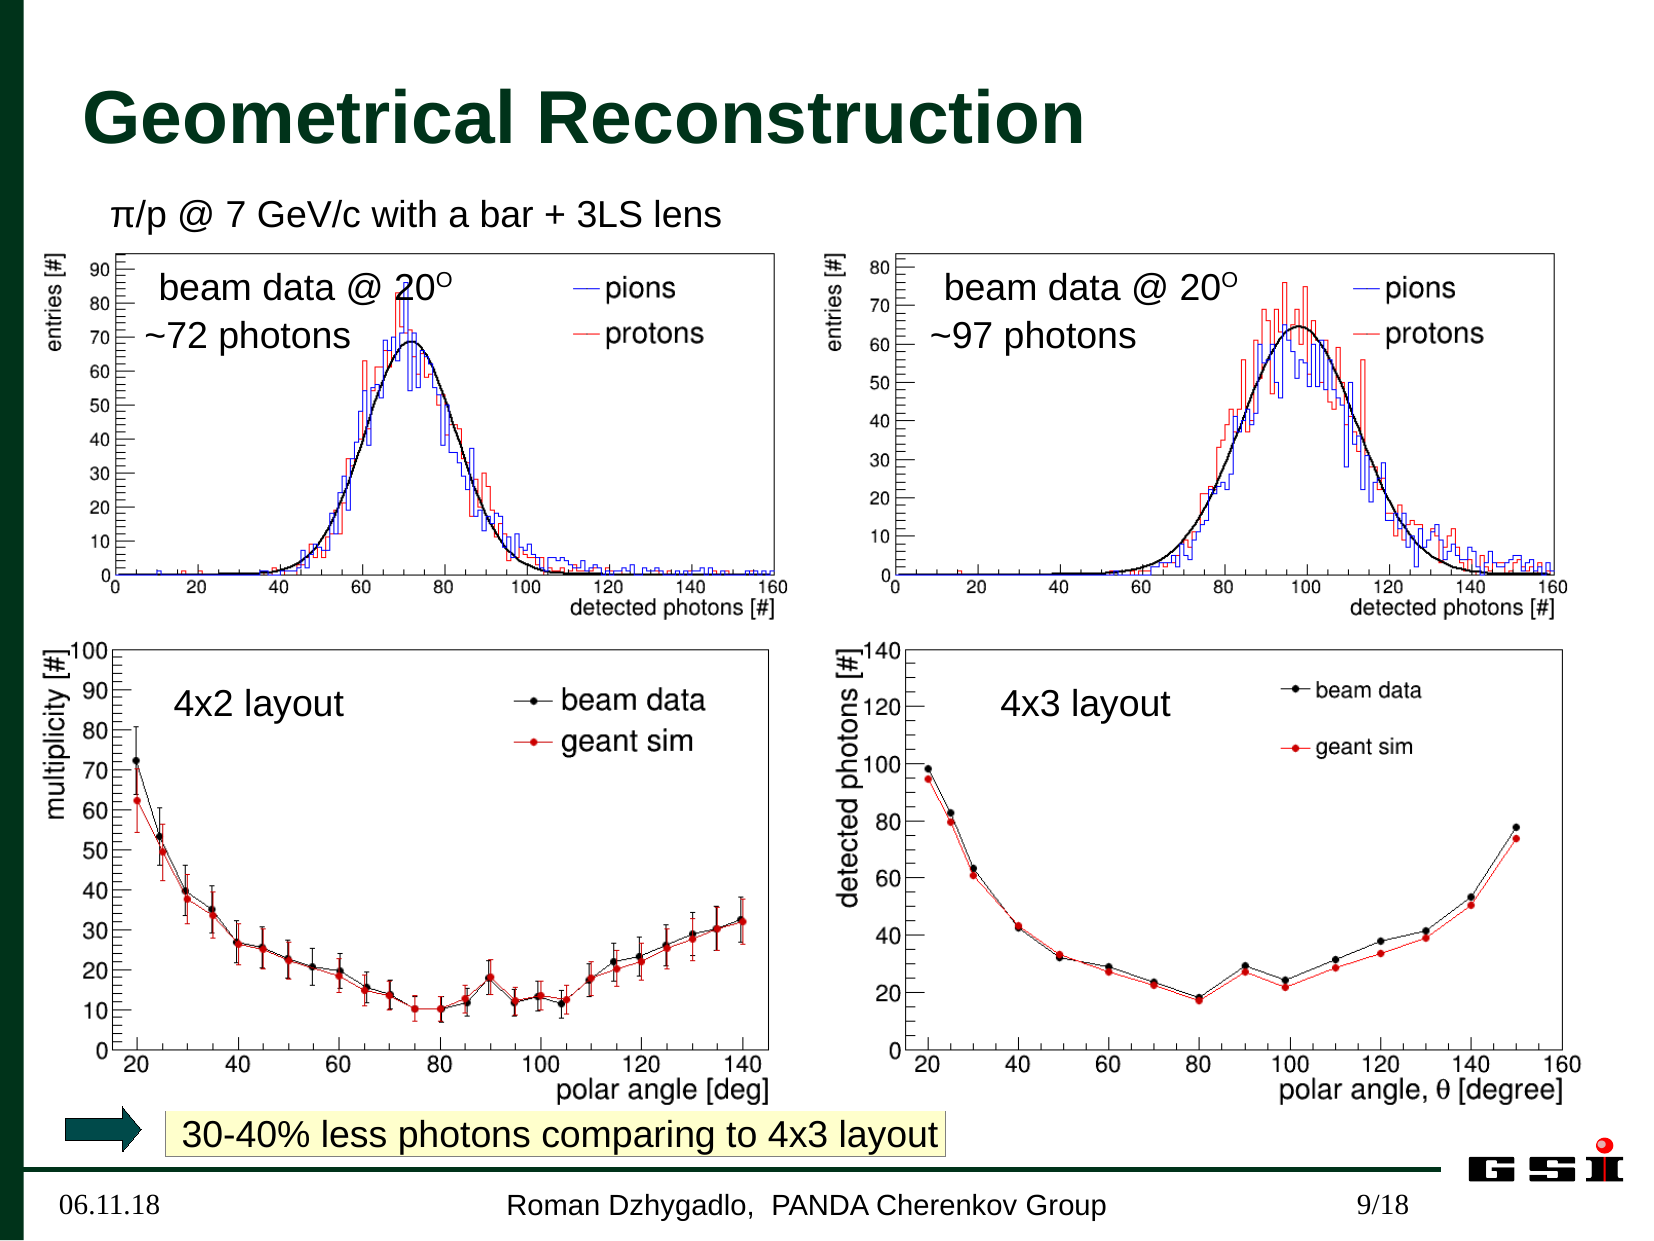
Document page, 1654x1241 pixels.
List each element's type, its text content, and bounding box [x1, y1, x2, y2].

text_box π/p @ 7 GeV/c with a bar + 3LS lens [94, 185, 737, 243]
text_box [65, 1106, 142, 1152]
title Geometrical Reconstruction [82, 13, 1621, 212]
text_box beam data @ 20O [143, 258, 468, 316]
text_box ~97 photons [915, 307, 1152, 365]
picture [1464, 1132, 1626, 1193]
picture [30, 212, 1644, 1111]
text_box beam data @ 20O [929, 258, 1254, 316]
text_box 4x2 layout [158, 675, 359, 733]
text_box 4x3 layout [985, 675, 1186, 733]
text_box 30-40% less photons comparing to 4x3 layout [166, 1105, 953, 1163]
text_box ~72 photons [129, 307, 367, 365]
